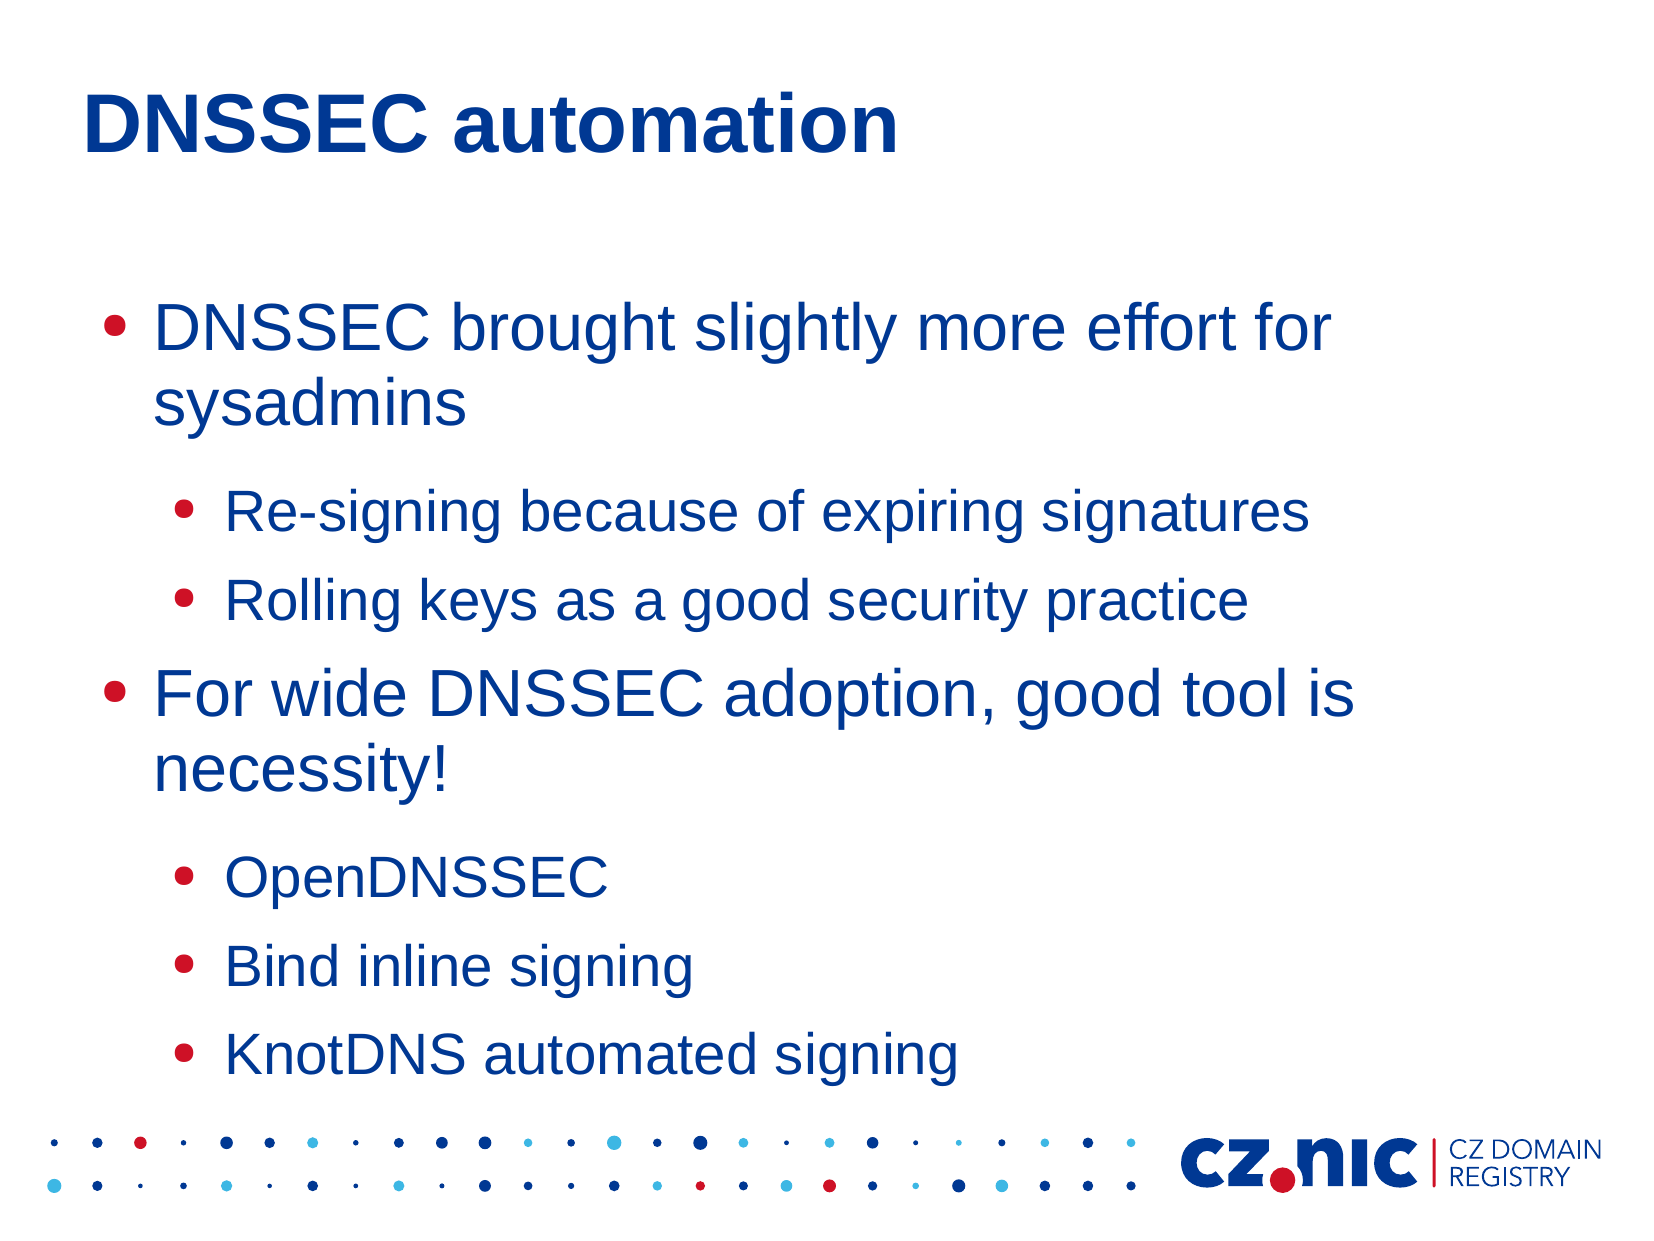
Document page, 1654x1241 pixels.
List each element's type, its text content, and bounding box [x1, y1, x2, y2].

list DNSSEC brought slightly more effort for sysadmins Re-signing because of expiring signatures Rolling keys as a good security practice For wide DNSSEC adoption, good tool is necessity! OpenDNSSEC Bind inline signing KnotDNS automated signing [82, 290, 1571, 1109]
title DNSSEC automation [82, 70, 1571, 178]
